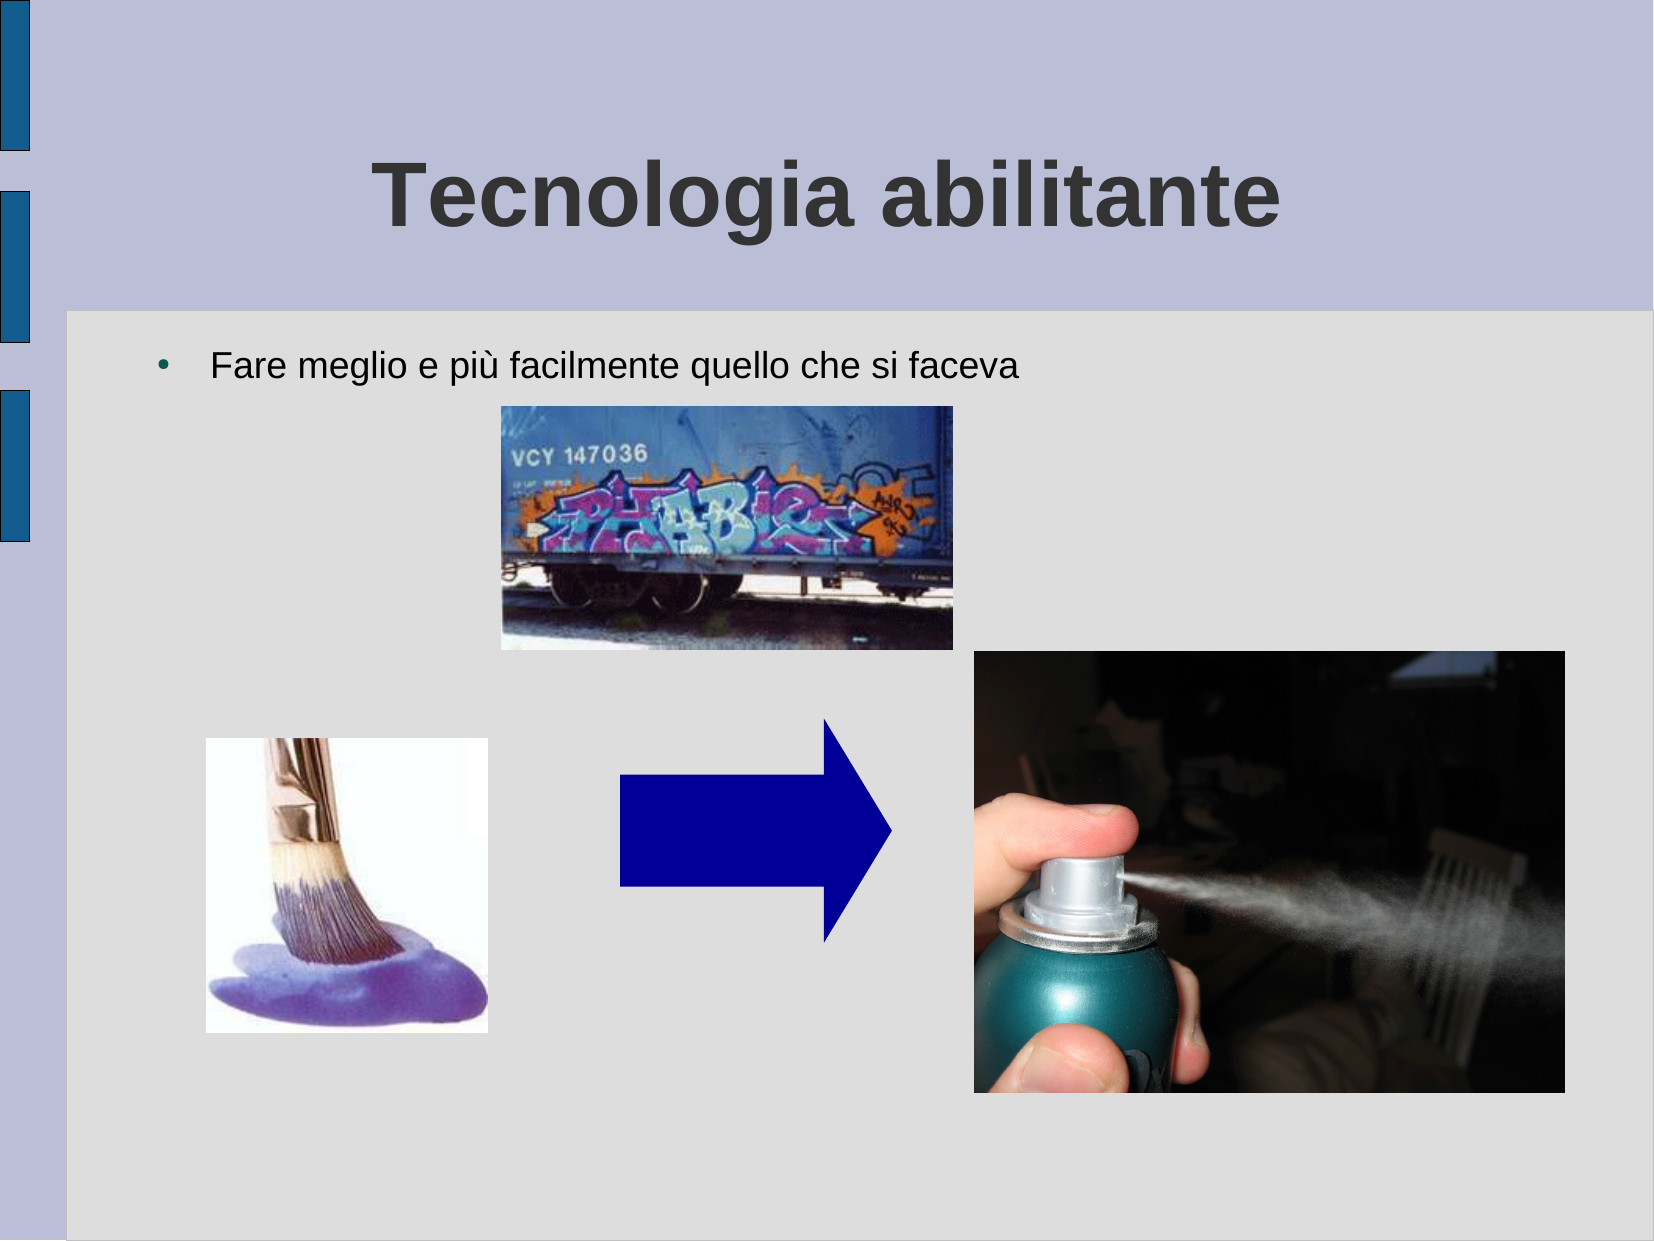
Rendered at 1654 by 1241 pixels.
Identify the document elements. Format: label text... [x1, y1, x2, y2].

list Fare meglio e più facilmente quello che si faceva [121, 344, 1534, 1127]
picture [620, 718, 895, 945]
picture [206, 738, 488, 1033]
picture [501, 406, 953, 650]
title Tecnologia abilitante [121, 91, 1534, 299]
picture [974, 651, 1565, 1093]
